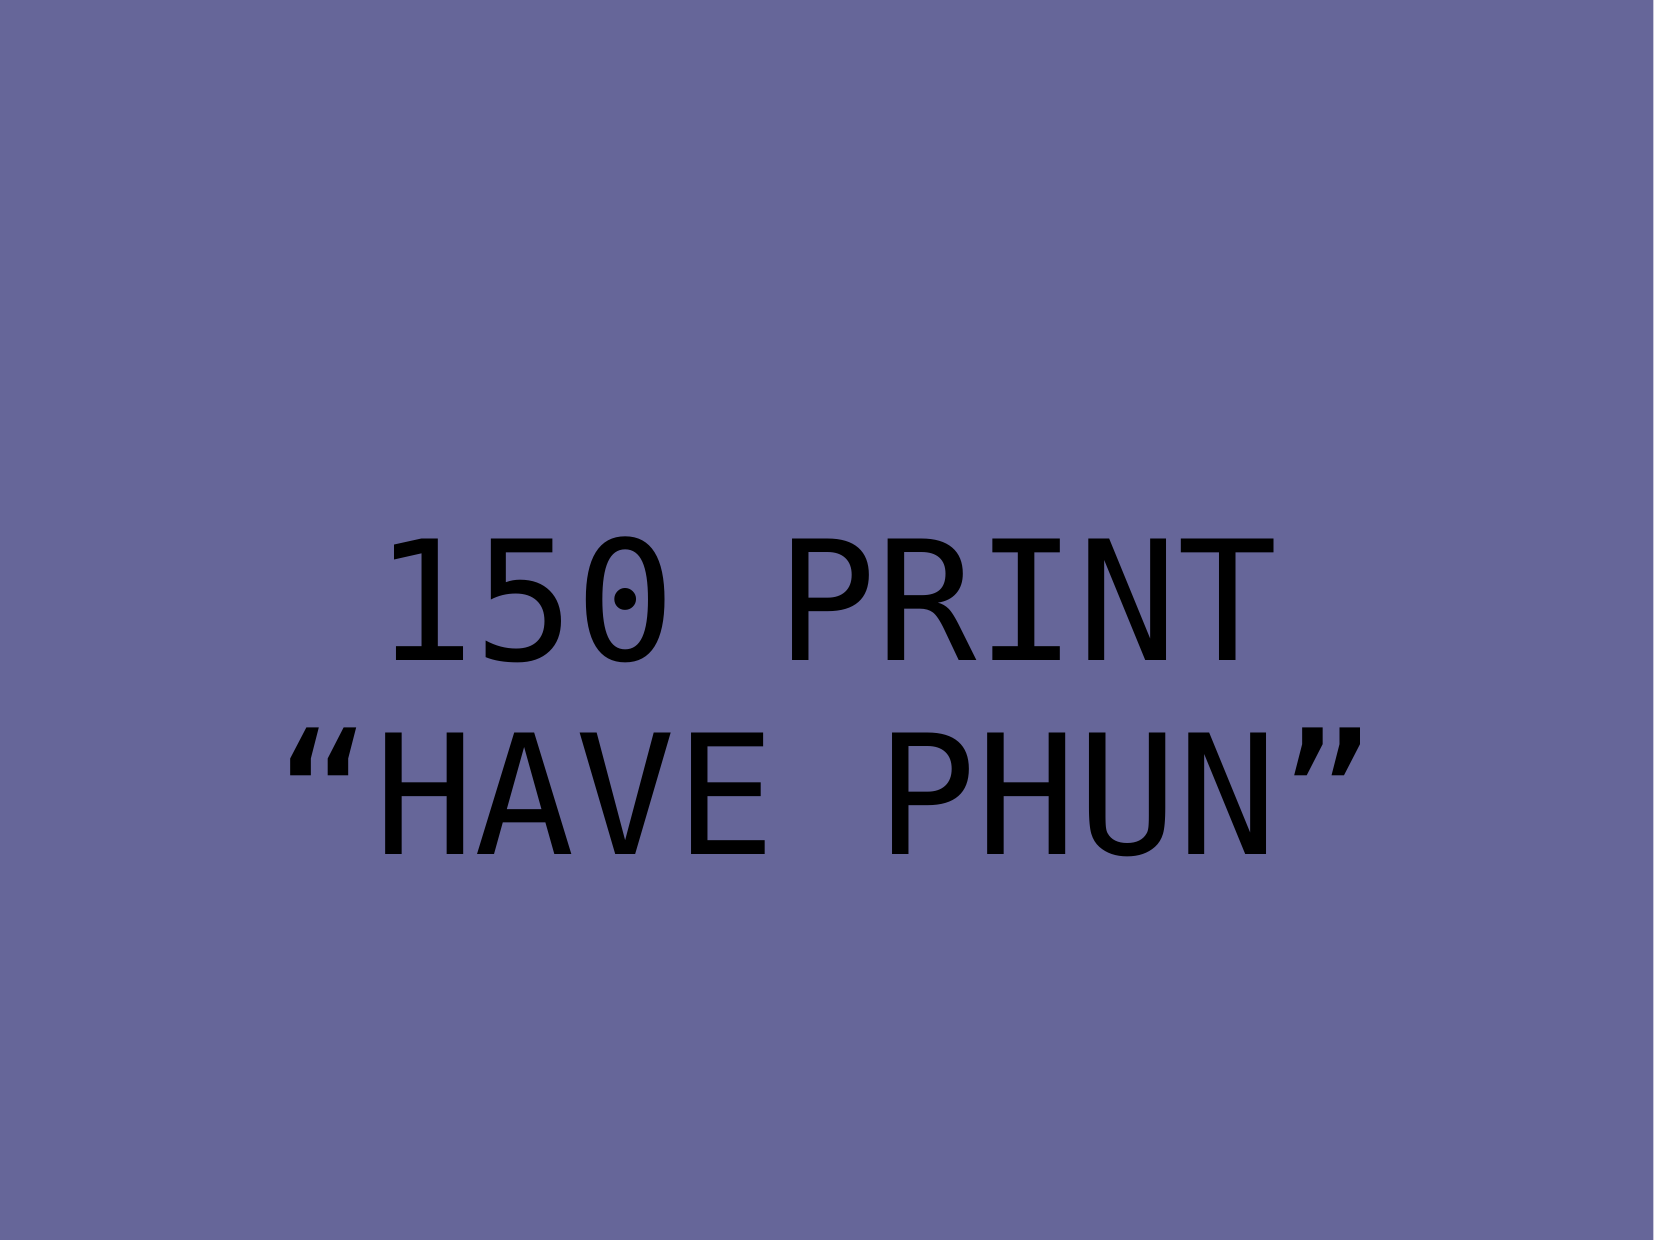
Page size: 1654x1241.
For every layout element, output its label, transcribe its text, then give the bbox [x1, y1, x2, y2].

subtitle 150 PRINT “HAVE PHUN” [82, 297, 1571, 1102]
